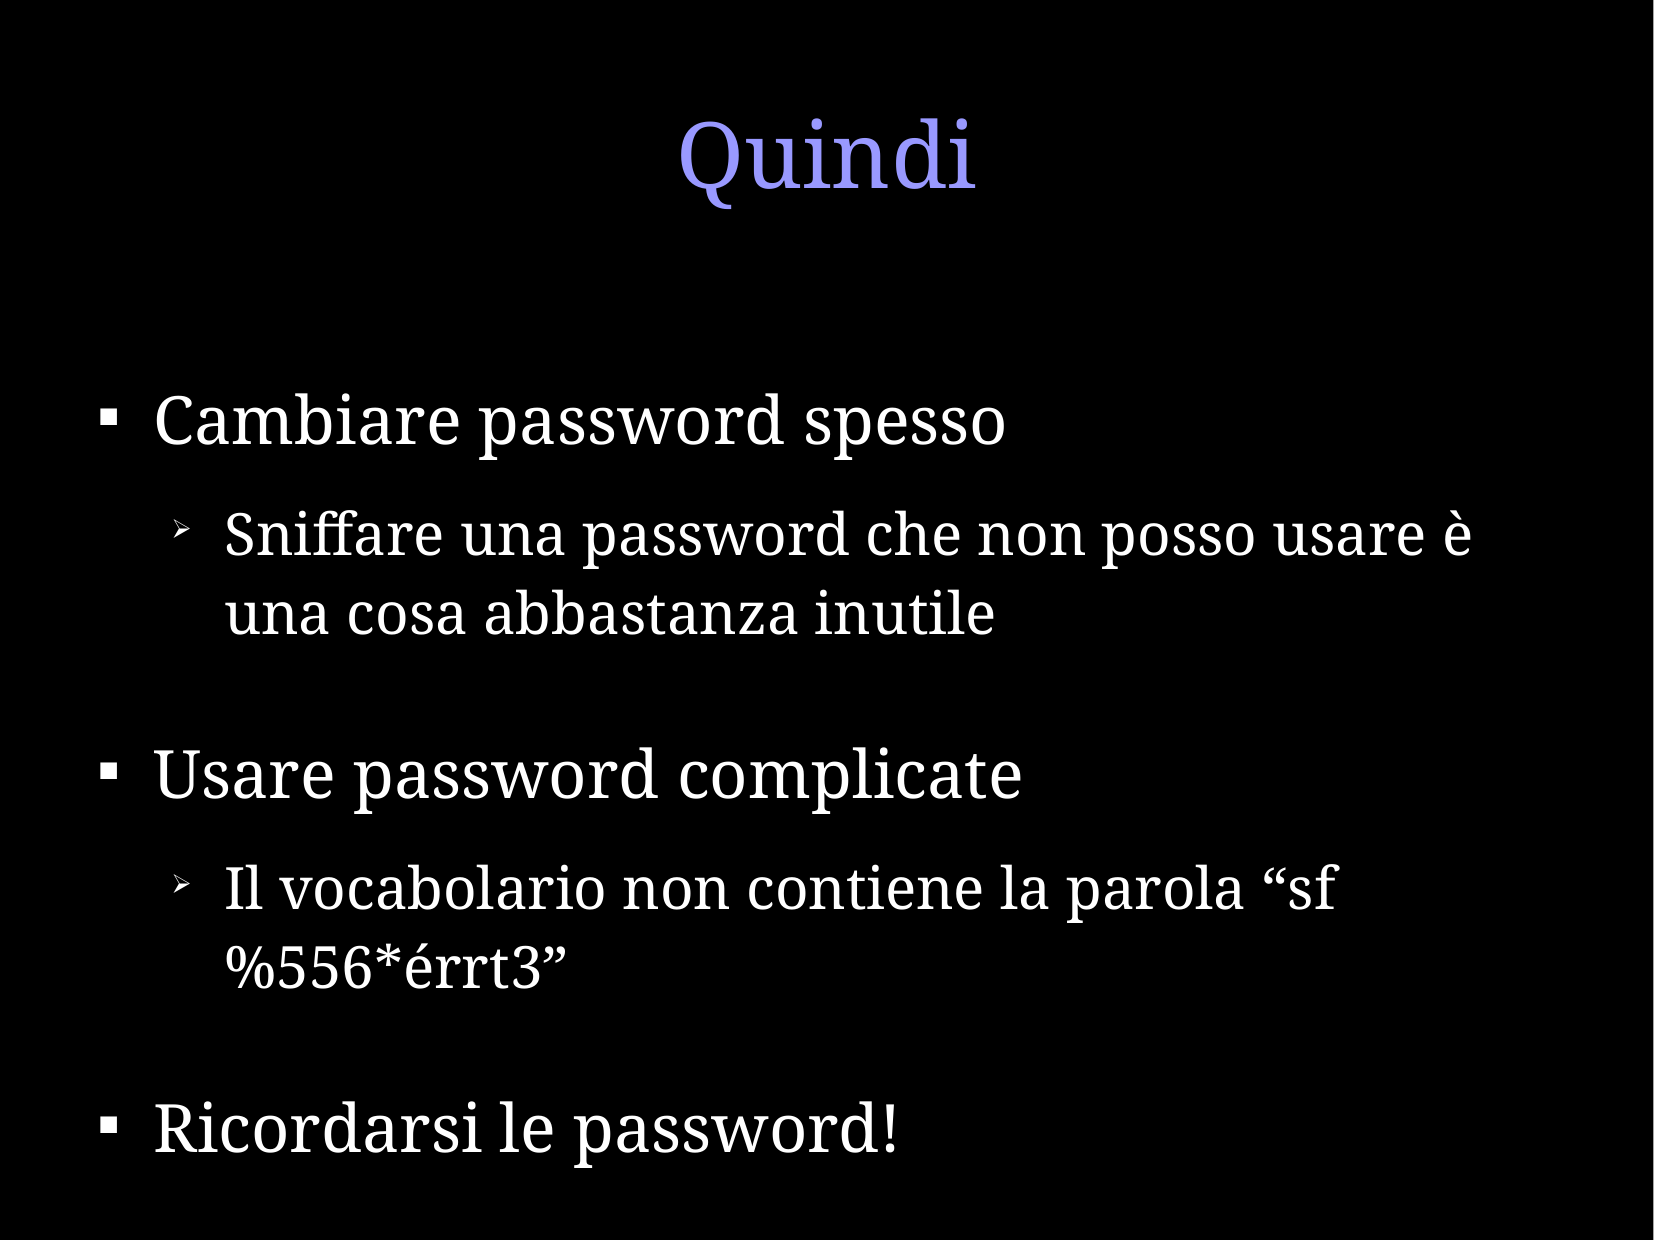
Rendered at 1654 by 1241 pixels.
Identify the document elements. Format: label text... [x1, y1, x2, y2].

list Cambiare password spesso Sniffare una password che non posso usare è una cosa abbastanza inutile Usare password complicate Il vocabolario non contiene la parola “sf%556*érrt3” Ricordarsi le password! [82, 372, 1571, 1177]
title Quindi [82, 56, 1571, 250]
